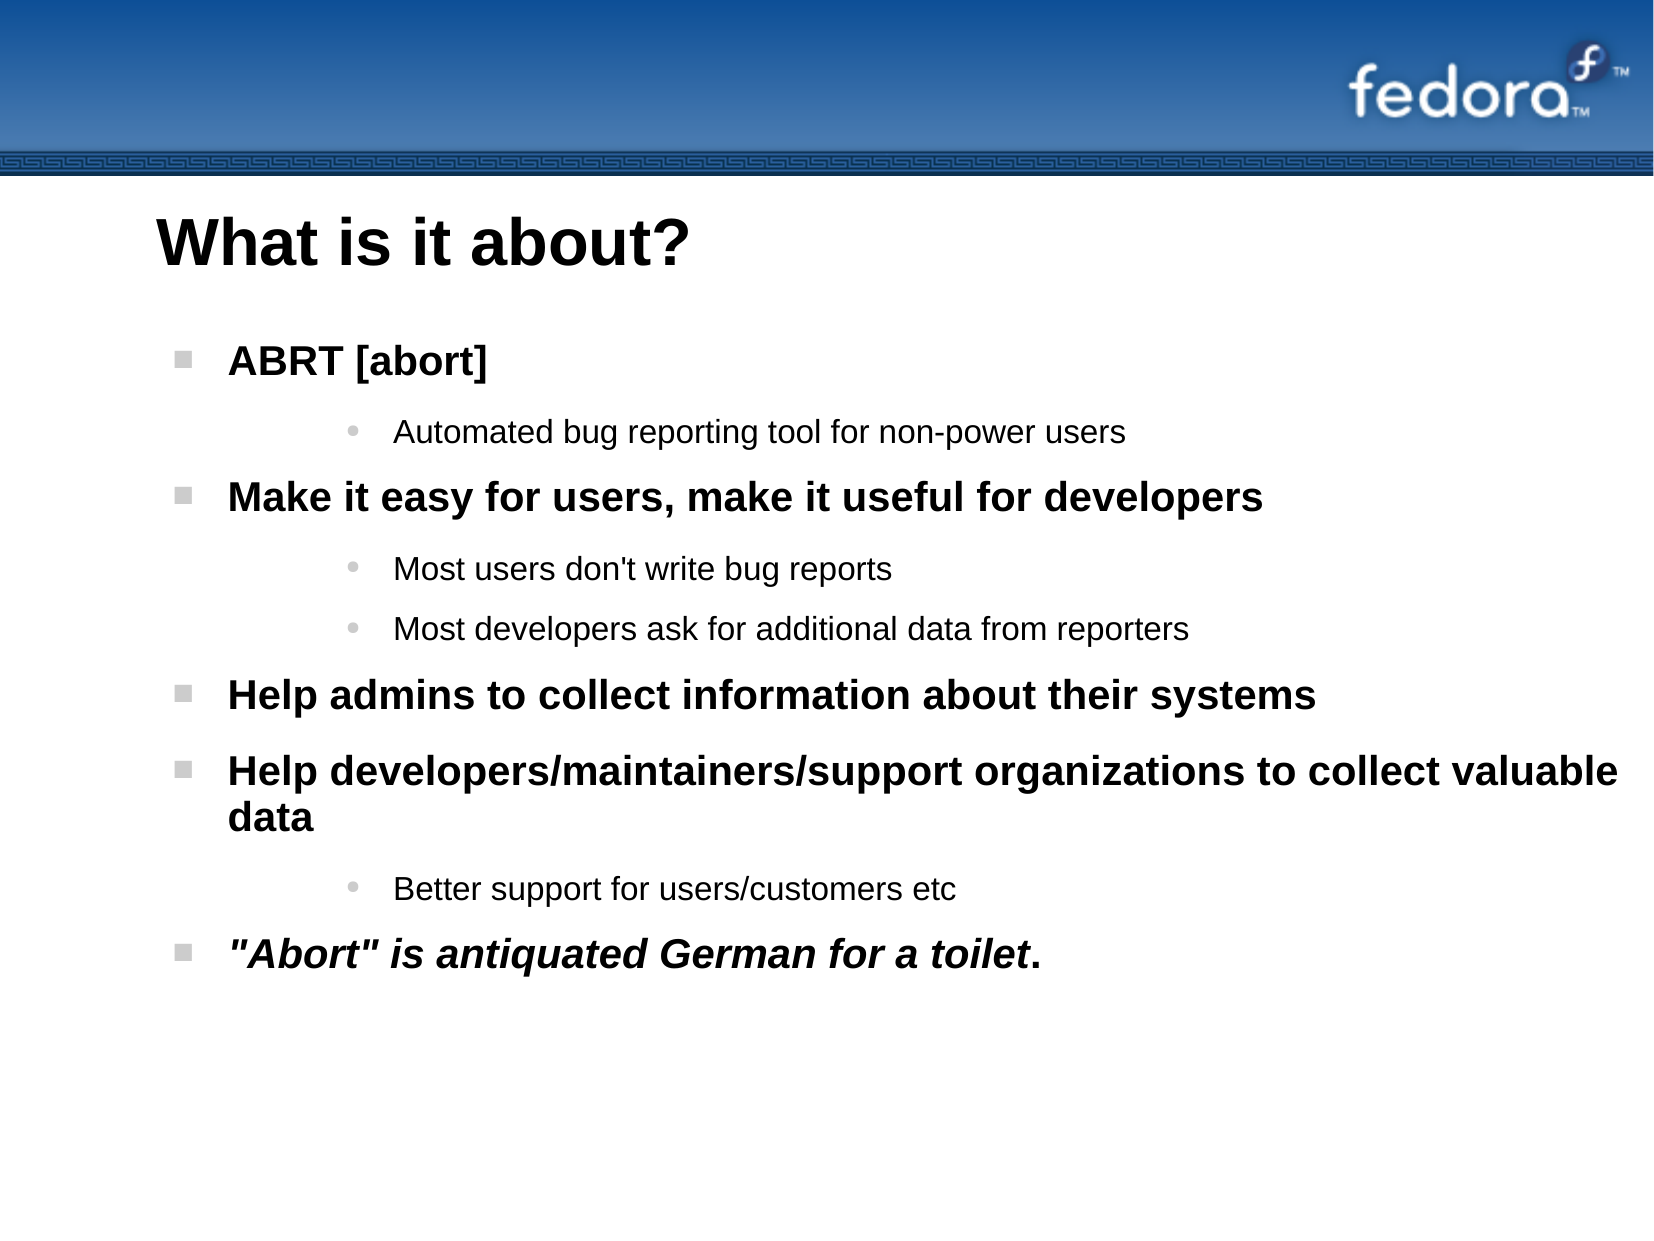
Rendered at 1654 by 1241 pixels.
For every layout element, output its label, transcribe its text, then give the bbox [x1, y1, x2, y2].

title What is it about? [156, 176, 1502, 337]
list ABRT [abort] Automated bug reporting tool for non-power users Make it easy for users, make it useful for developers Most users don't write bug reports Most developers ask for additional data from reporters Help admins to collect information about their systems Help developers/maintainers/support organizations to collect valuable data Better support for users/customers etc "Abort" is antiquated German for a toilet. [156, 337, 1621, 1110]
picture [0, 0, 1654, 176]
